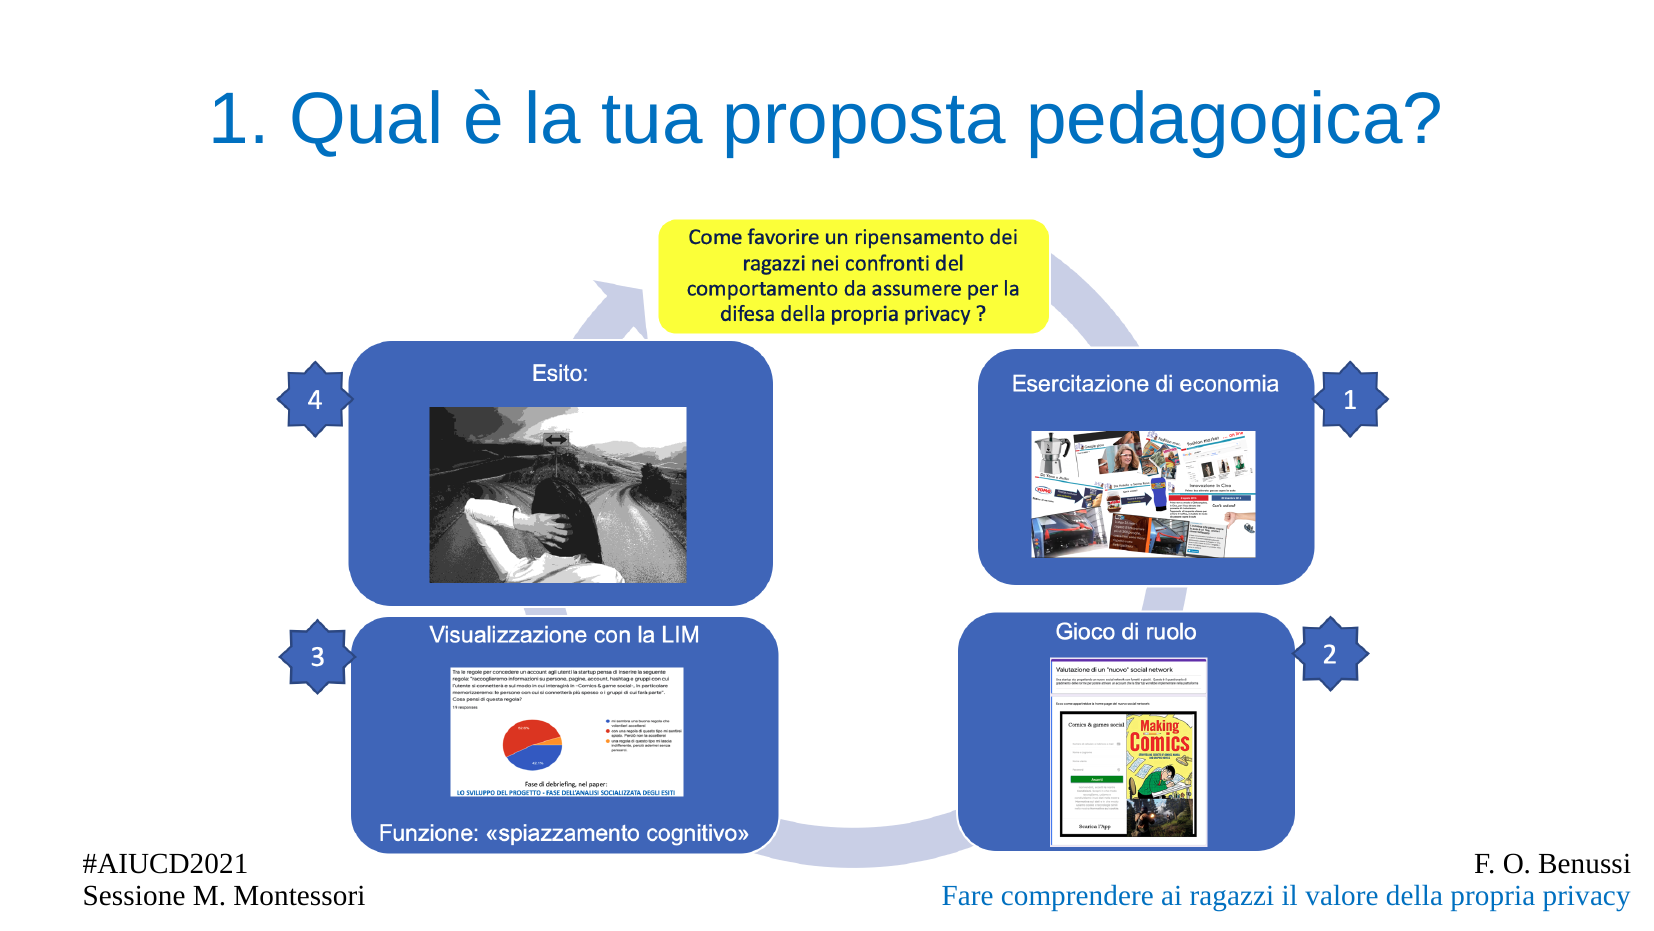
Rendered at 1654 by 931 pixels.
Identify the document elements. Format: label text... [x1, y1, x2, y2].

picture [274, 193, 1391, 875]
text_box 1. Qual è la tua proposta pedagogica? [82, 37, 1571, 193]
text_box F. O. Benussi Fare comprendere ai ragazzi il valore della propria privacy [891, 847, 1632, 912]
